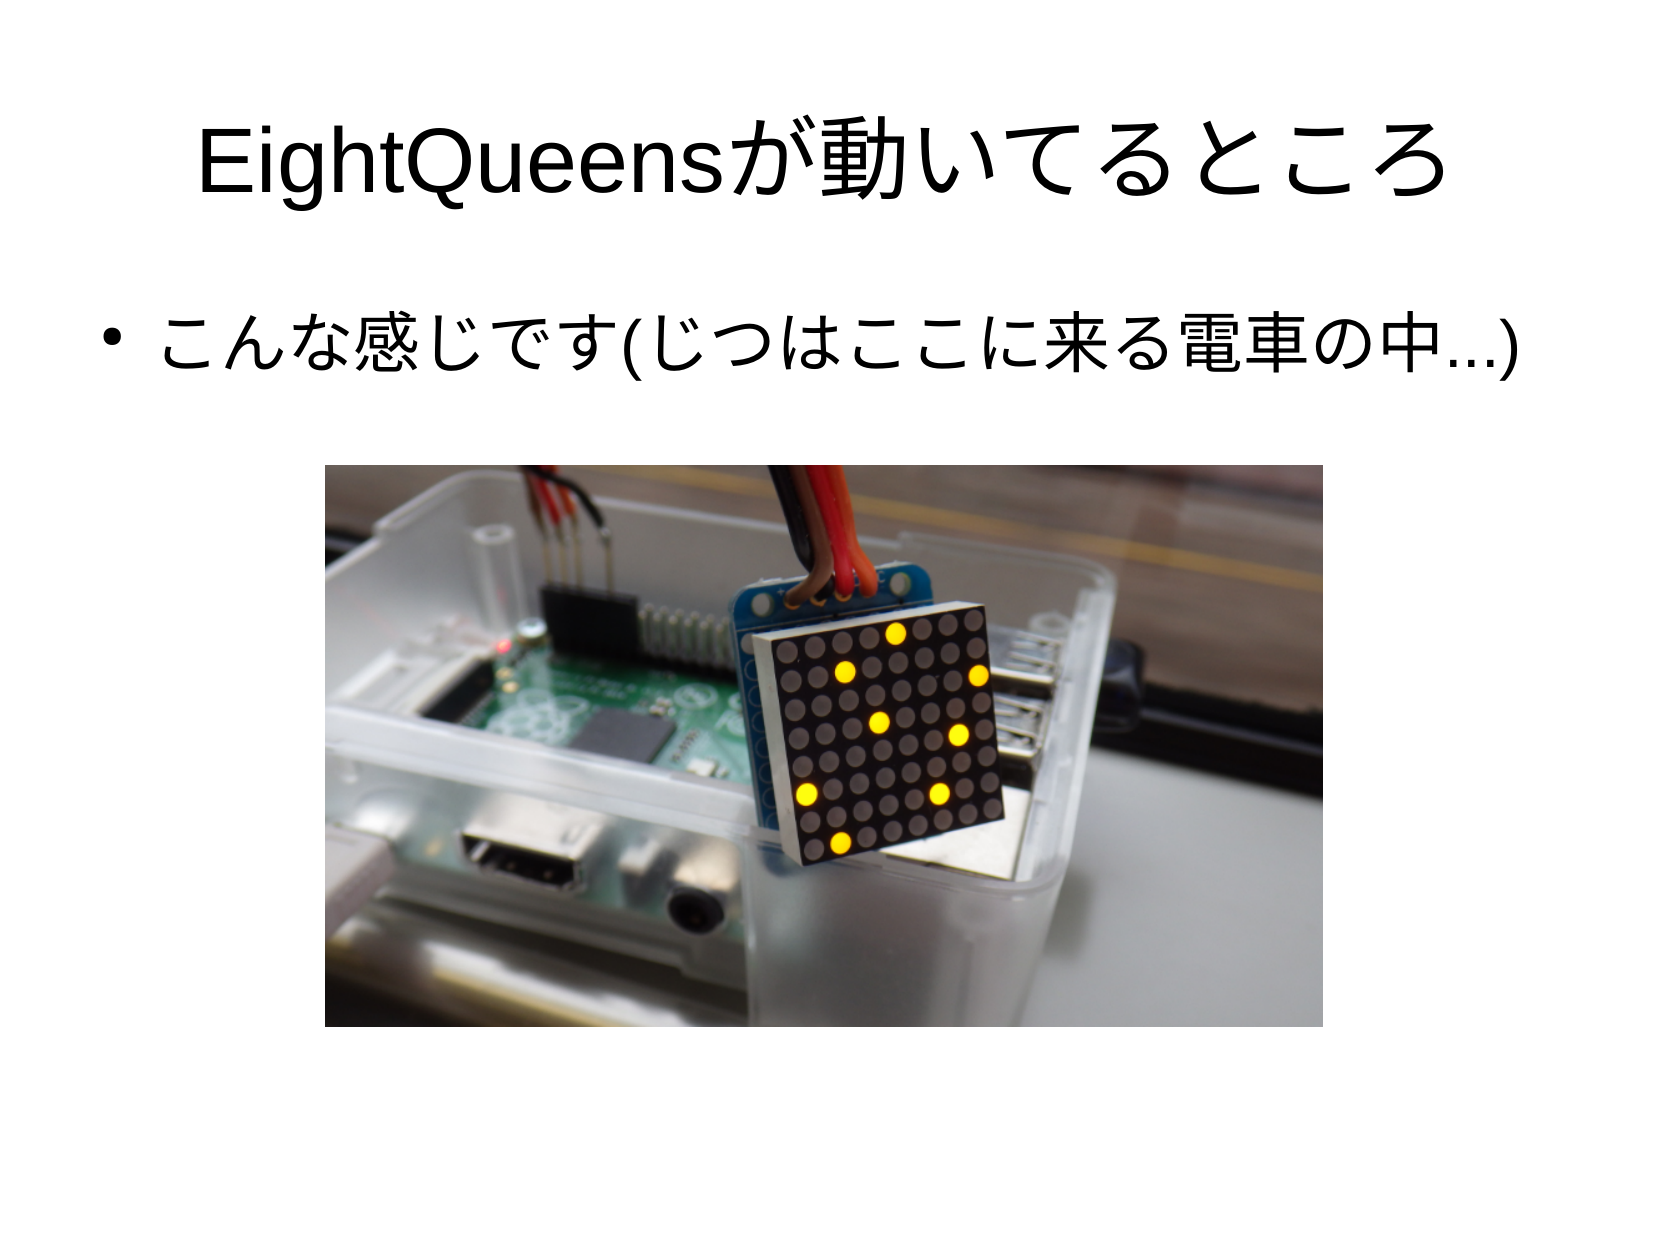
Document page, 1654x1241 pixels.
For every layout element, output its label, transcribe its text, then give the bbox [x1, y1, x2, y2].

picture [325, 465, 1323, 1027]
list こんな感じです(じつはここに来る電車の中...) [82, 290, 1571, 1010]
title EightQueensが動いてるところ [82, 49, 1571, 257]
